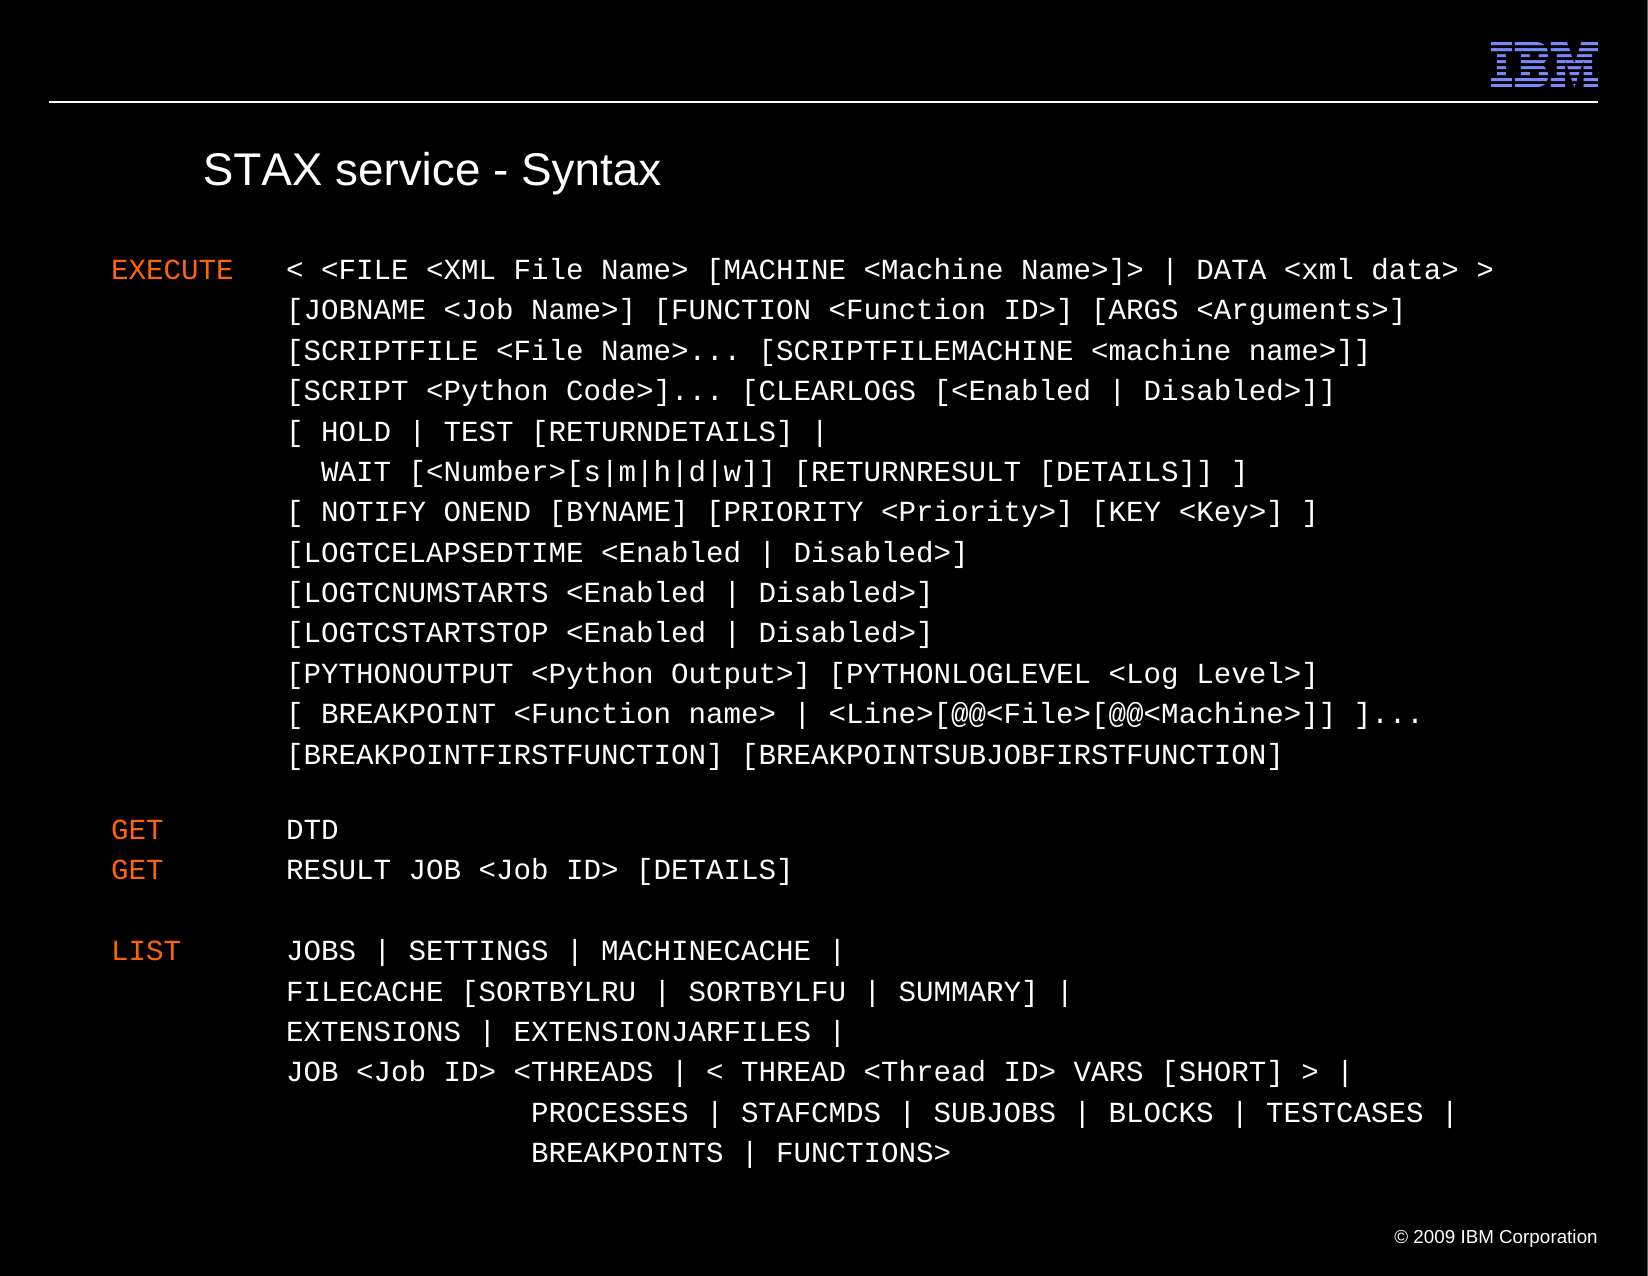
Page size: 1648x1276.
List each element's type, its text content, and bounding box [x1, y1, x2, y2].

title STAX service - Syntax [186, 137, 1648, 231]
picture [1491, 42, 1598, 87]
text_box EXECUTE < <FILE <XML File Name> [MACHINE <Machine Name>]> | DATA <xml data> > [JOBNAME <Job Name>] [FUNCTION <Function ID>] [ARGS <Arguments>] [SCRIPTFILE <File Name>... [SCRIPTFILEMACHINE <machine name>]] [SCRIPT <Python Code>]... [CLEARLOGS [<Enabled | Disabled>]] [ HOLD | TEST [RETURNDETAILS] | WAIT [<Number>[s|m|h|d|w]] [RETURNRESULT [DETAILS]] ] [ NOTIFY ONEND [BYNAME] [PRIORITY <Priority>] [KEY <Key>] ] [LOGTCELAPSEDTIME <Enabled | Disabled>] [LOGTCNUMSTARTS <Enabled | Disabled>] [LOGTCSTARTSTOP <Enabled | Disabled>] [PYTHONOUTPUT <Python Output>] [PYTHONLOGLEVEL <Log Level>] [ BREAKPOINT <Function name> | <Line>[@@<File>[@@<Machine>]] ]... [BREAKPOINTFIRSTFUNCTION] [BREAKPOINTSUBJOBFIRSTFUNCTION] GET DTD GET RESULT JOB <Job ID> [DETAILS] LIST JOBS | SETTINGS | MACHINECACHE | FILECACHE [SORTBYLRU | SORTBYLFU | SUMMARY] | EXTENSIONS | EXTENSIONJARFILES | JOB <Job ID> <THREADS | < THREAD <Thread ID> VARS [SHORT] > | PROCESSES | STAFCMDS | SUBJOBS | BLOCKS | TESTCASES | BREAKPOINTS | FUNCTIONS> [111, 250, 1637, 1169]
